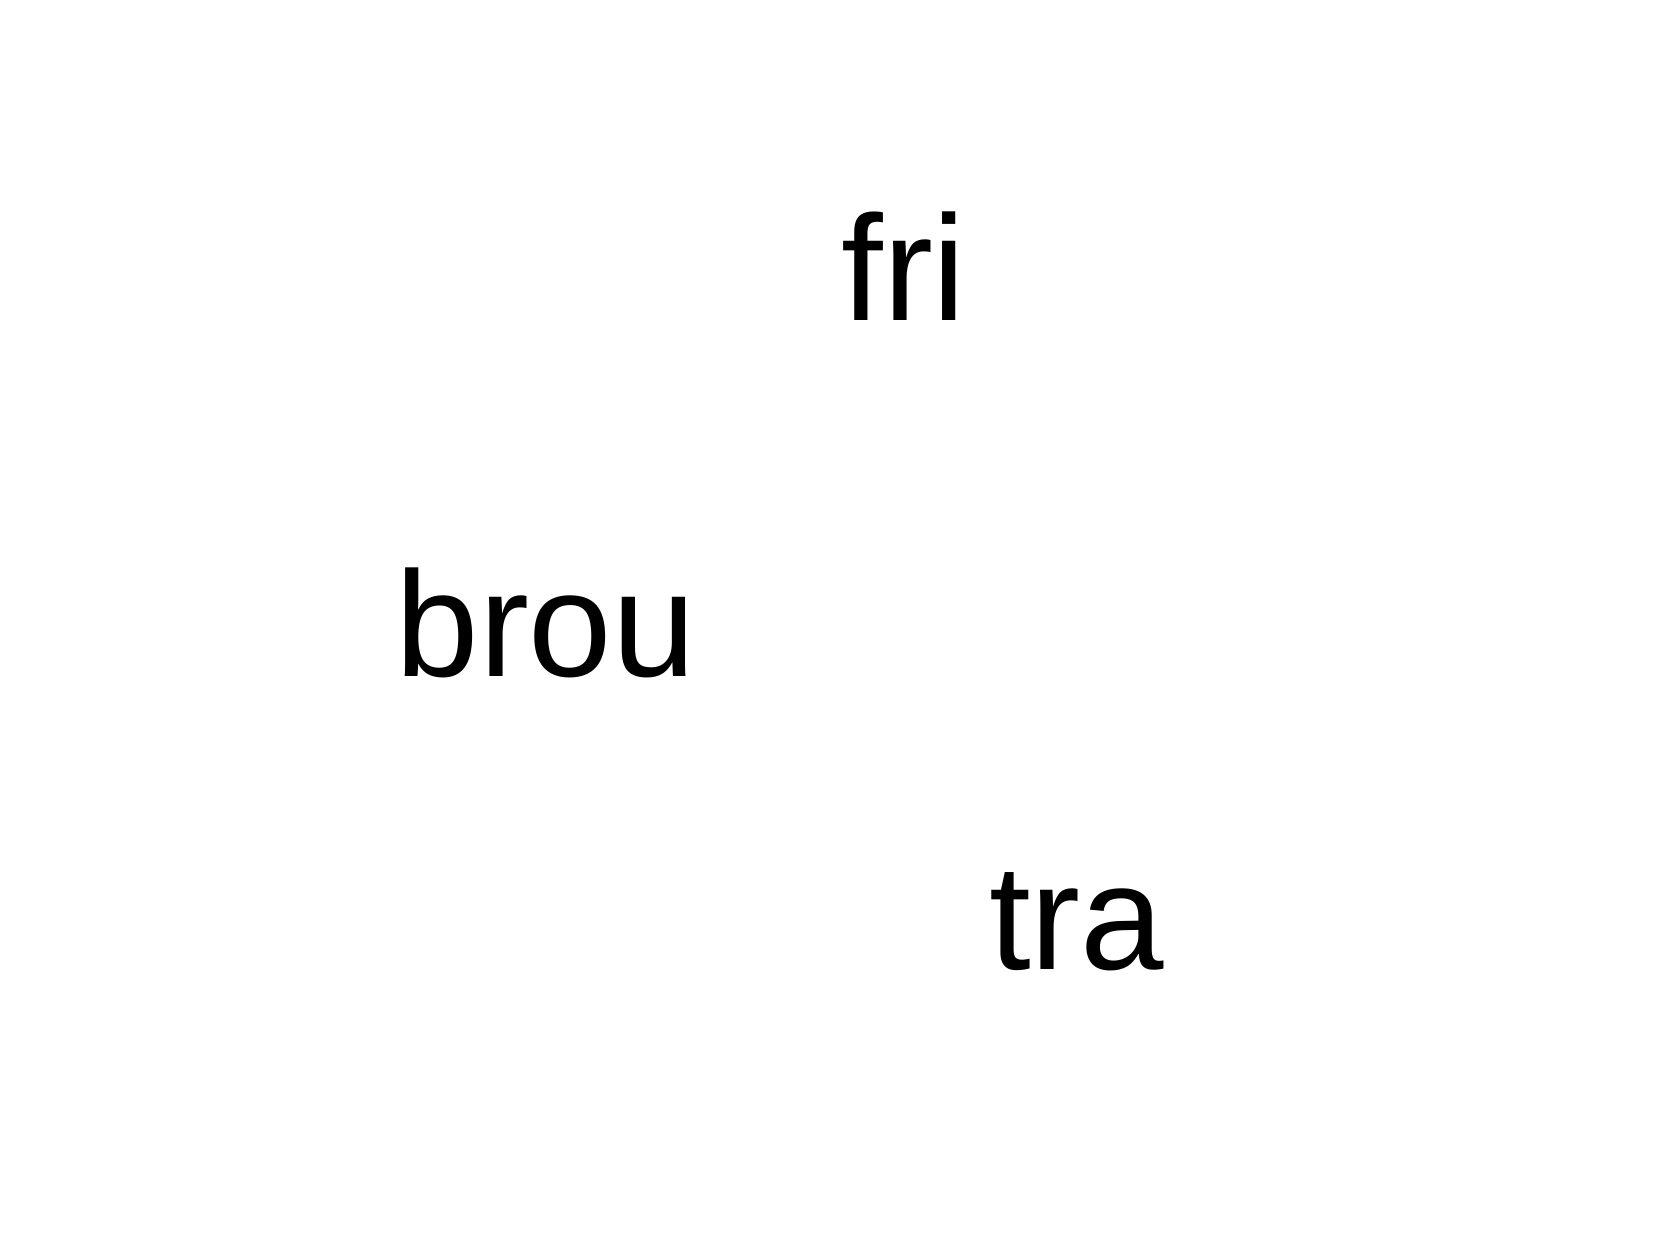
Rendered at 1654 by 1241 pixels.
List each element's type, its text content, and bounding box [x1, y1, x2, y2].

text_box tra [974, 826, 1300, 1010]
text_box brou [380, 533, 1279, 717]
text_box fri [826, 177, 1211, 360]
